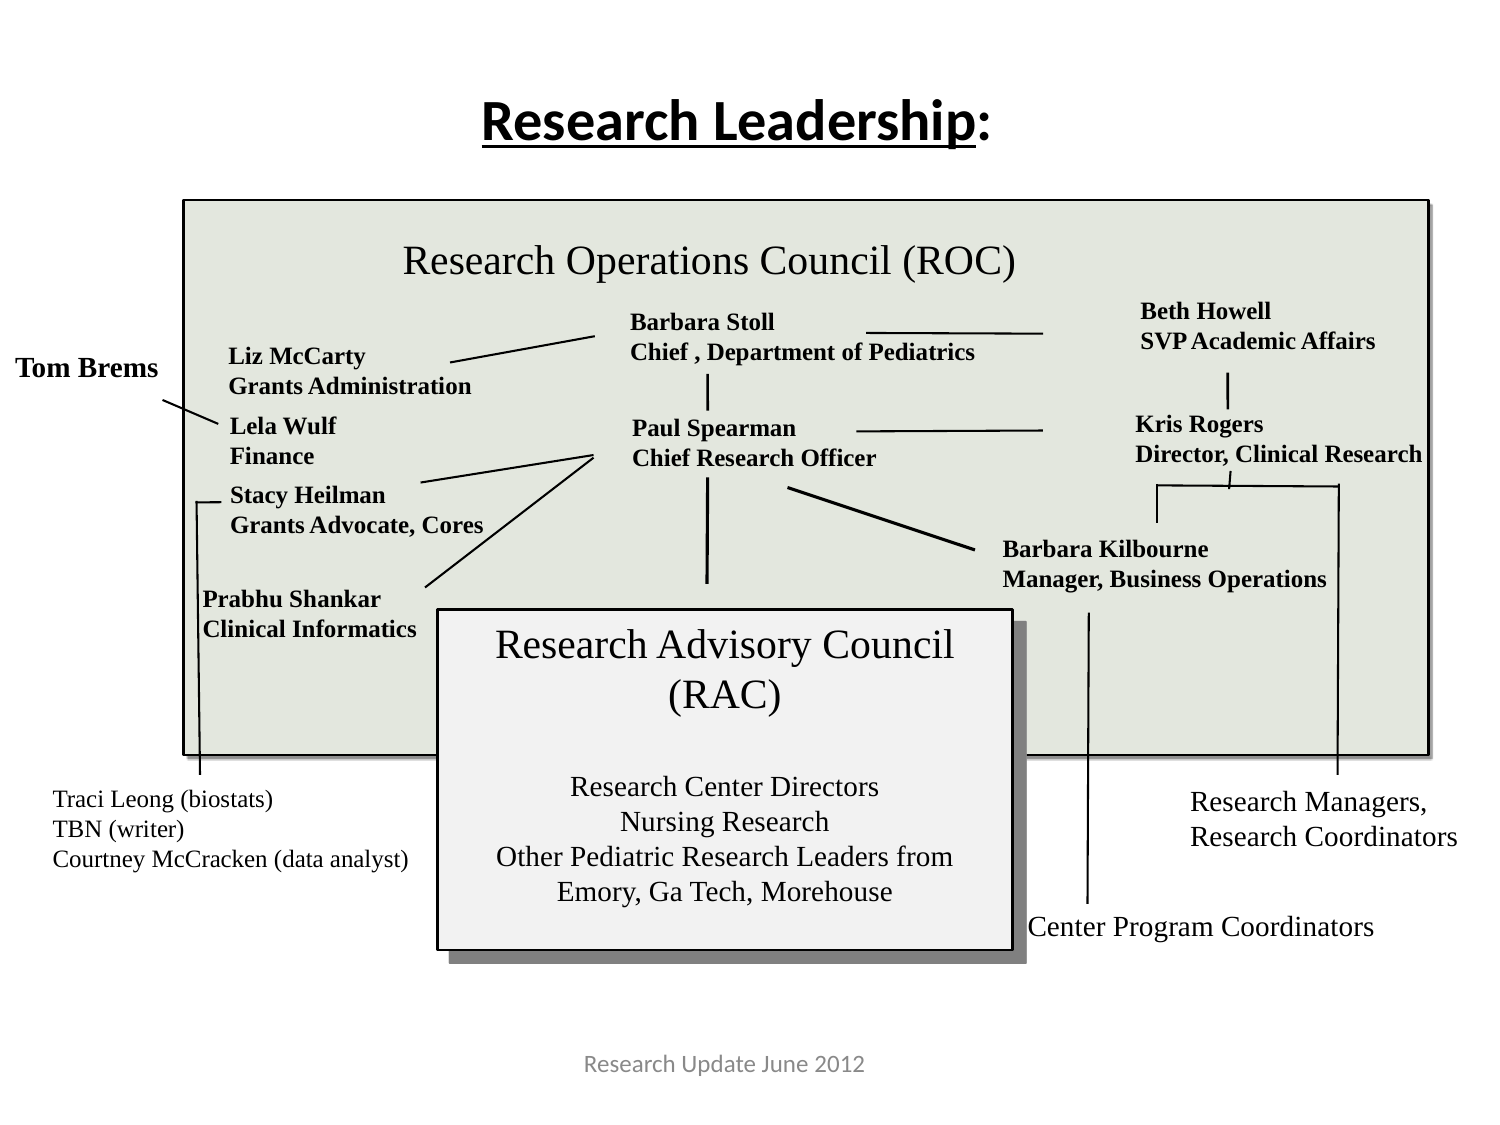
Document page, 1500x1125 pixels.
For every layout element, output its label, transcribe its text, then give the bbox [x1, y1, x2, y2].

text_box [183, 411, 214, 755]
text_box Beth Howell SVP Academic Affairs [1125, 286, 1395, 398]
text_box Research Managers, Research Coordinators [1175, 774, 1475, 861]
text_box [1231, 476, 1428, 755]
text_box [183, 200, 1428, 755]
text_box Traci Leong (biostats) TBN (writer) Courtney McCracken (data analyst) [37, 774, 437, 881]
text_box Barbara Kilbourne Manager, Business Operations [987, 525, 1337, 601]
text_box Liz McCarty Grants Administration [213, 332, 490, 408]
text_box Barbara Stoll Chief , Department of Pediatrics [615, 297, 996, 374]
text_box Lela Wulf Finance [214, 408, 353, 478]
text_box Tom Brems [0, 340, 176, 392]
text_box Research Update June 2012 [487, 1037, 963, 1088]
text_box Prabhu Shankar Clinical Informatics [187, 575, 435, 651]
text_box Research Operations Council (ROC) [387, 224, 1036, 291]
text_box [503, 457, 591, 525]
text_box Research Leadership: [37, 75, 1450, 188]
text_box Research Advisory Council (RAC) Research Center Directors Nursing Research Other Pediatric Research Leaders from Emory, Ga Tech, Morehouse [437, 610, 1013, 950]
text_box Center Program Coordinators [1012, 900, 1392, 951]
text_box Stacy Heilman Grants Advocate, Cores [214, 470, 503, 547]
text_box Paul Spearman Chief Research Officer [617, 403, 895, 480]
text_box Kris Rogers Director, Clinical Research [1120, 399, 1442, 476]
text_box [198, 504, 474, 577]
